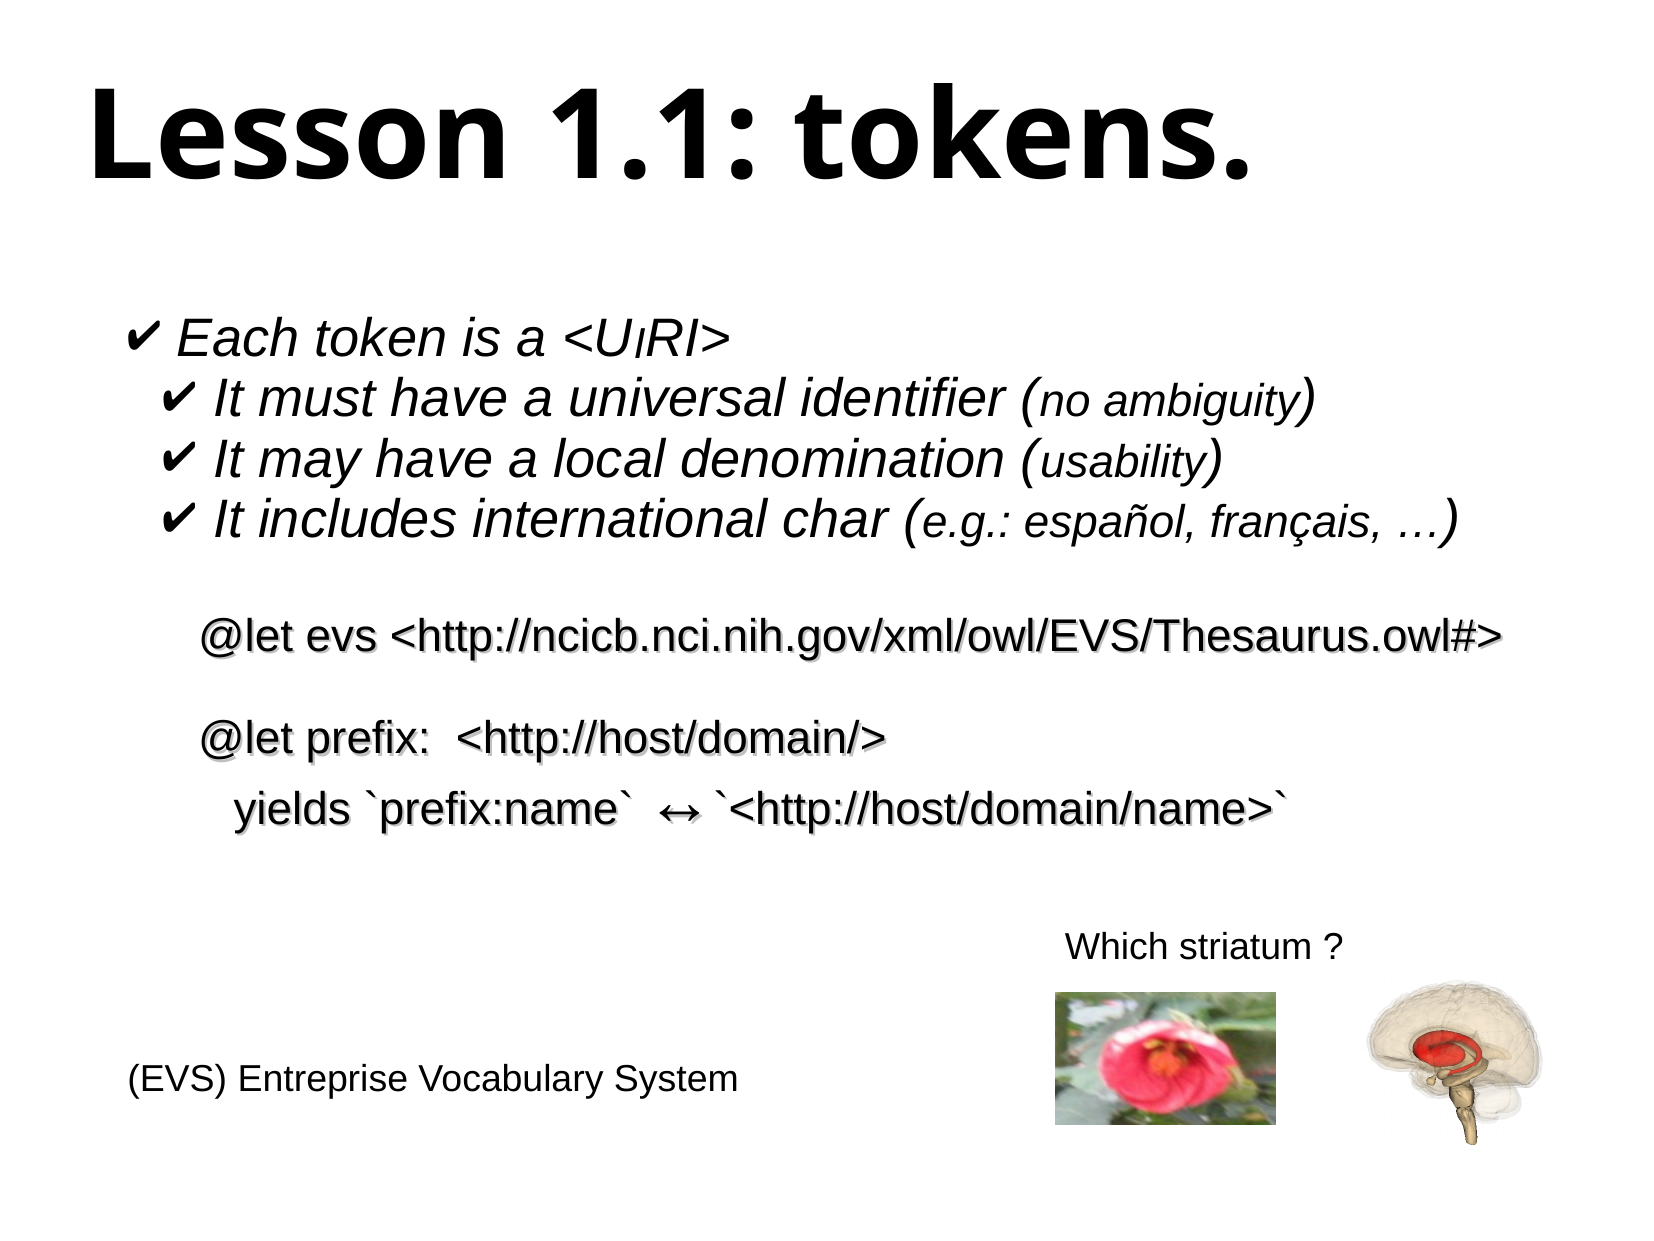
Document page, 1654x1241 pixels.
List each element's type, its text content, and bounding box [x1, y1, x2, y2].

text_box Lesson 1.1: tokens. [37, 37, 1538, 245]
picture [1350, 974, 1552, 1149]
text_box (EVS) Entreprise Vocabulary System [112, 1050, 863, 1107]
picture [1055, 992, 1276, 1126]
text_box Which striatum ? [1050, 918, 1501, 976]
text_box Each token is a <UIRI> It must have a universal identifier (no ambiguity) It may have a local denomination (usability) It includes international char (e.g.: español, français, …) @let evs <http://ncicb.nci.nih.gov/xml/owl/EVS/Thesaurus.owl#> @let prefix: <http://host/domain/> yields `prefix:name` ↔`<http://host/domain/name>` [112, 300, 1532, 1064]
